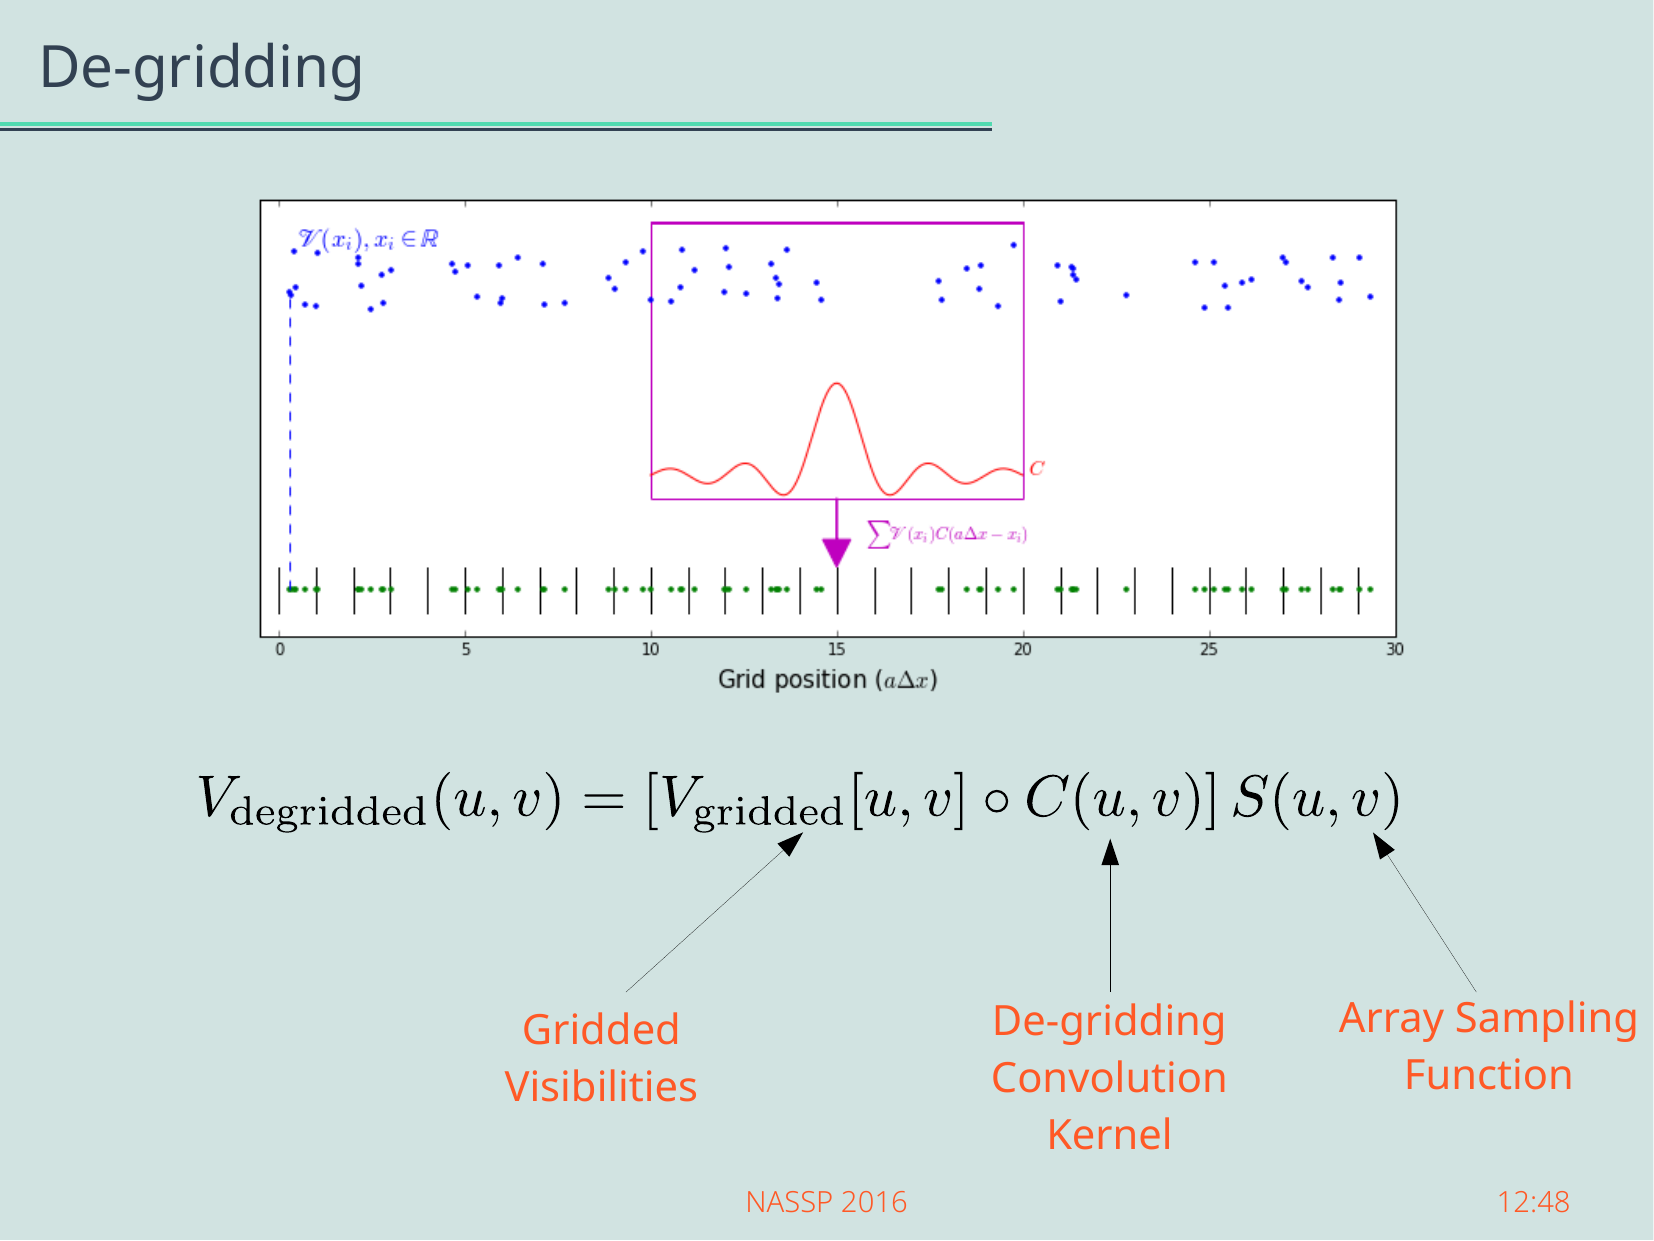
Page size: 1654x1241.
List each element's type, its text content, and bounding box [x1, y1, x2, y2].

text_box [195, 771, 1404, 833]
text_box Gridded Visibilities [411, 992, 792, 1106]
picture [249, 189, 1416, 707]
text_box Array Sampling Function [1299, 980, 1654, 1096]
text_box De-gridding [23, 17, 1264, 103]
text_box De-gridding Convolution Kernel [919, 983, 1300, 1099]
